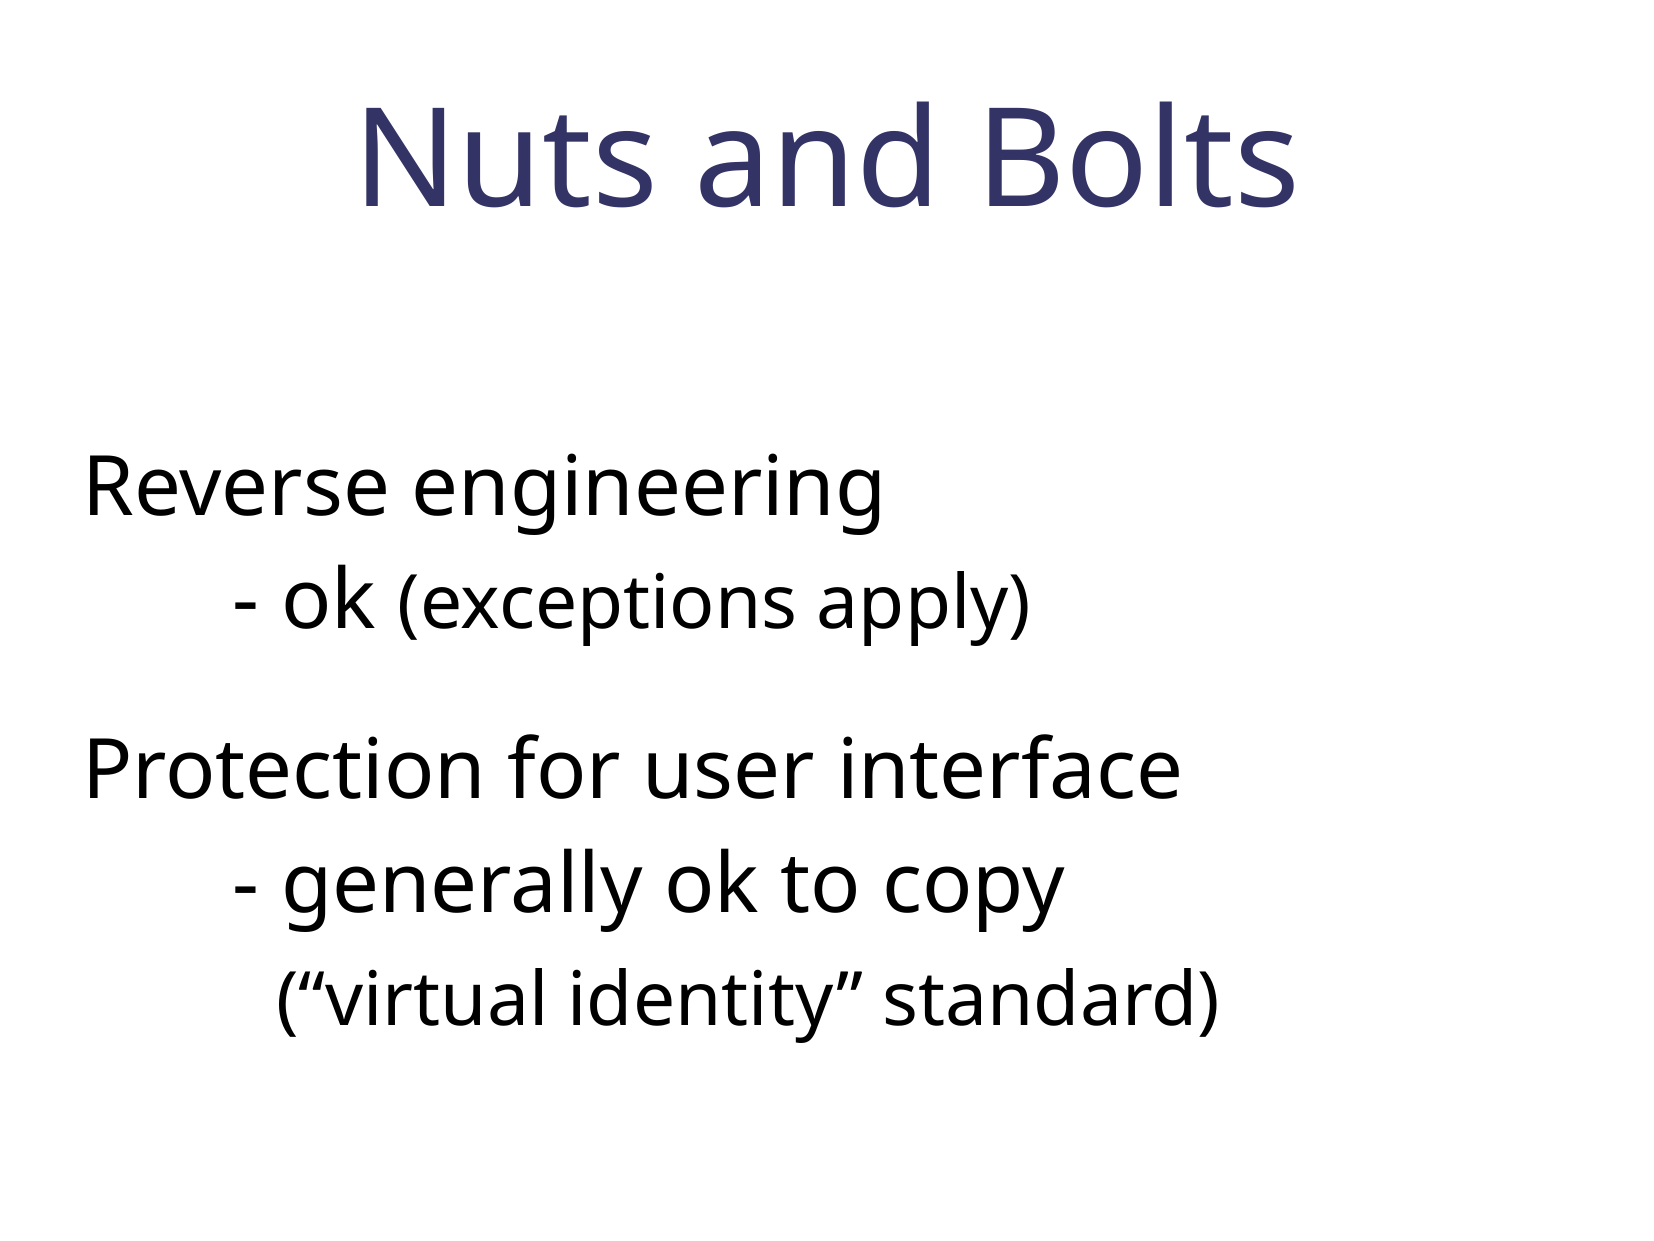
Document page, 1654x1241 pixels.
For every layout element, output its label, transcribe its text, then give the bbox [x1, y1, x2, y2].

subtitle Reverse engineering - ok (exceptions apply) Protection for user interface - generally ok to copy (“virtual identity” standard) [82, 375, 1571, 1102]
title Nuts and Bolts [82, 56, 1571, 250]
